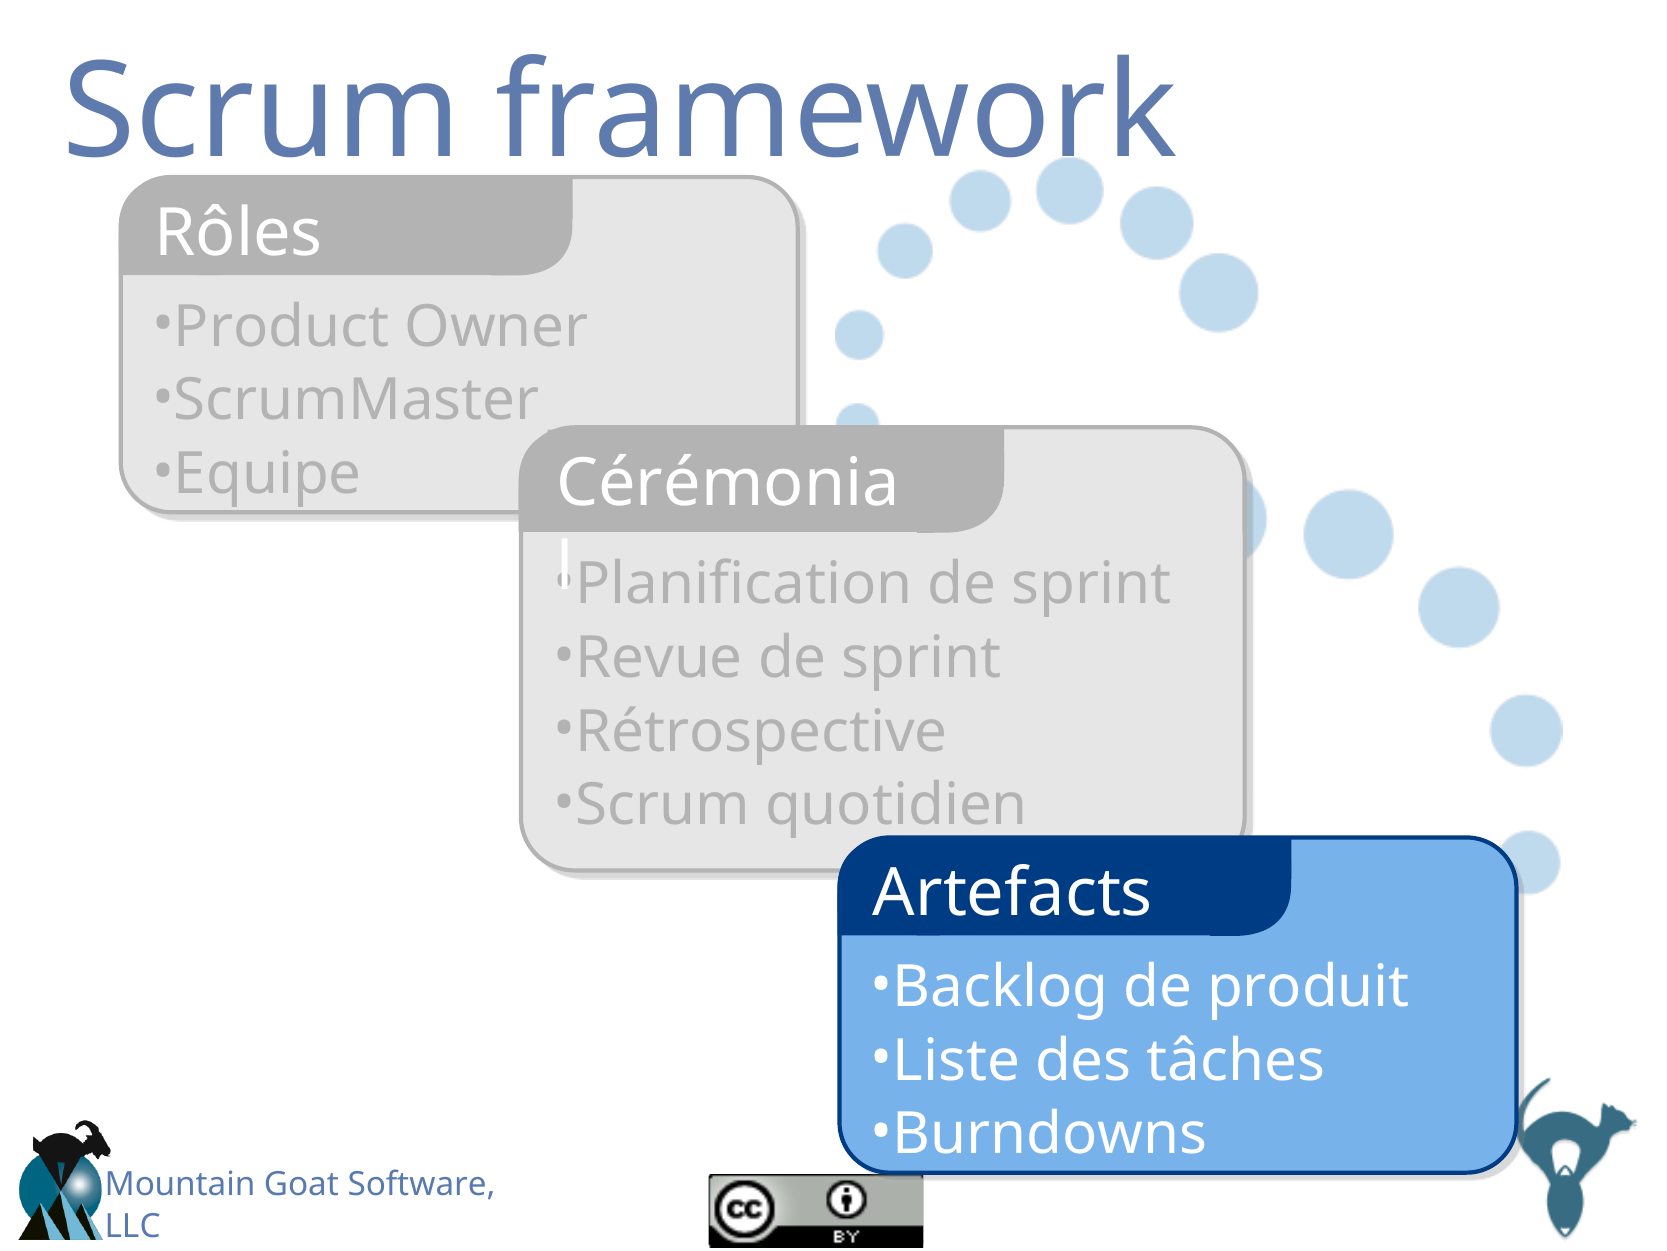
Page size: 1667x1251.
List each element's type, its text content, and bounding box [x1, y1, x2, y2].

text_box Planification de sprint Revue de sprint Rétrospective Scrum quotidien [545, 536, 1192, 840]
picture [835, 194, 1667, 1251]
text_box Artefacts [864, 839, 1213, 932]
picture [835, 871, 839, 1096]
text_box Product Owner ScrumMaster Equipe [143, 278, 605, 496]
title Scrum framework [56, 18, 1609, 194]
text_box Cérémonial [547, 429, 920, 528]
text_box Backlog de produit Liste des tâches Burndowns [862, 939, 1481, 1156]
text_box Rôles [145, 194, 494, 271]
text_box [118, 194, 1517, 1173]
picture [18, 1120, 111, 1240]
